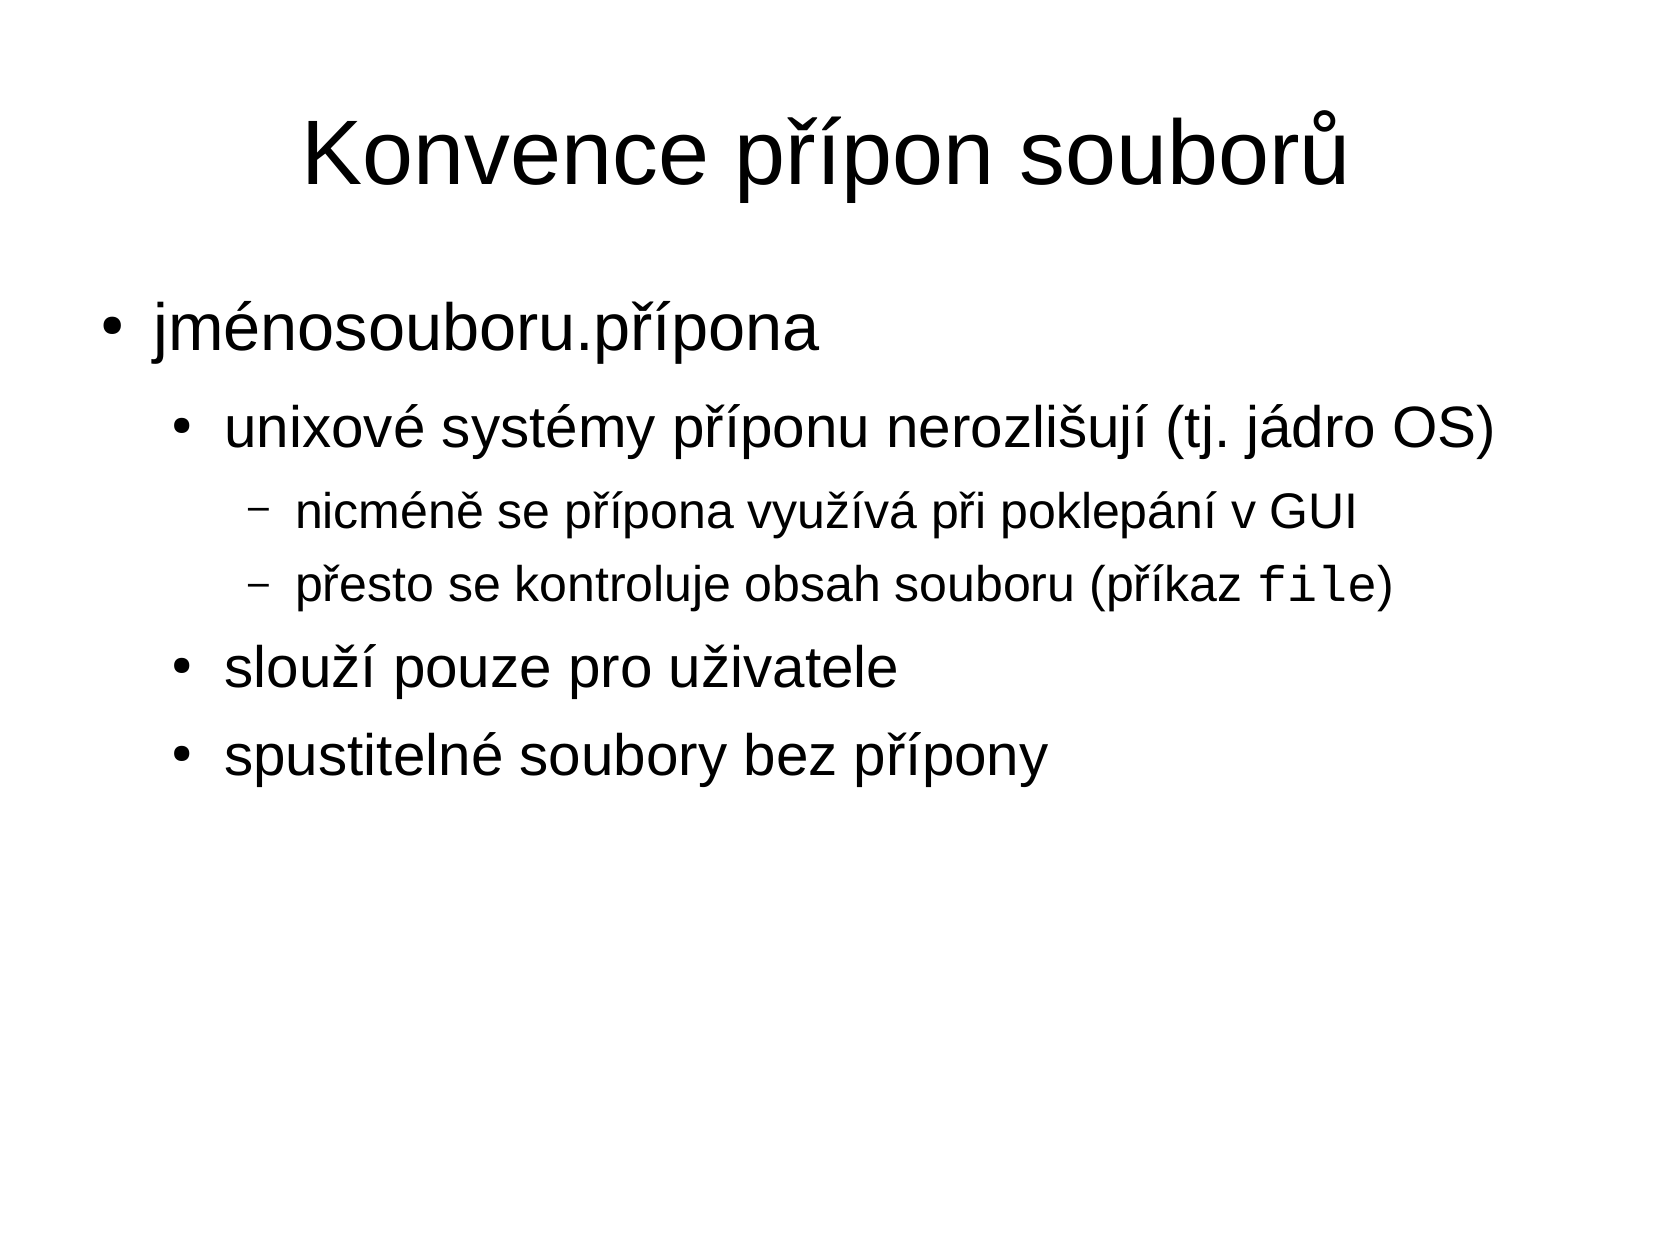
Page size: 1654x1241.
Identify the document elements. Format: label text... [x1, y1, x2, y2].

list jménosouboru.přípona unixové systémy příponu nerozlišují (tj. jádro OS) nicméně se přípona využívá při poklepání v GUI přesto se kontroluje obsah souboru (příkaz file) slouží pouze pro uživatele spustitelné soubory bez přípony [82, 290, 1571, 1094]
title Konvence přípon souborů [82, 56, 1571, 250]
